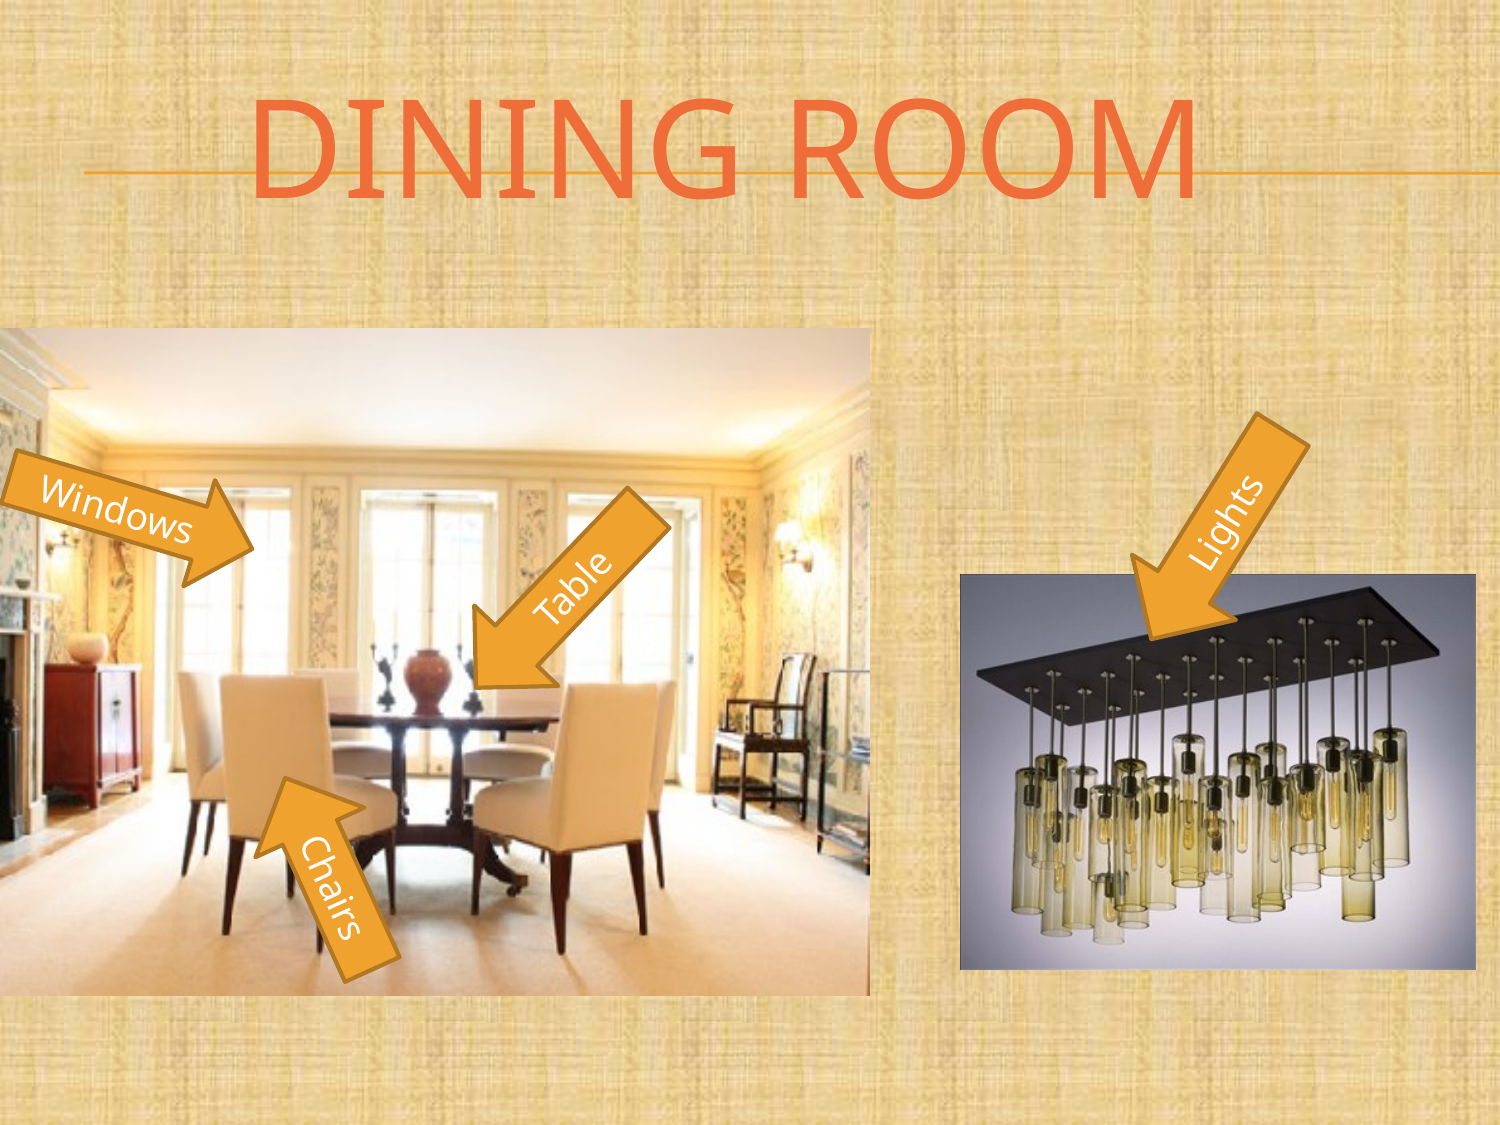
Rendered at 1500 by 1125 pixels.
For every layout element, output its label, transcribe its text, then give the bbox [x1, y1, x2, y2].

text_box Table [474, 487, 670, 688]
picture [0, 0, 1500, 1125]
title dining room [50, 75, 1475, 213]
text_box Windows [1, 450, 253, 587]
text_box Lights [1131, 413, 1309, 640]
text_box Chairs [255, 777, 400, 982]
